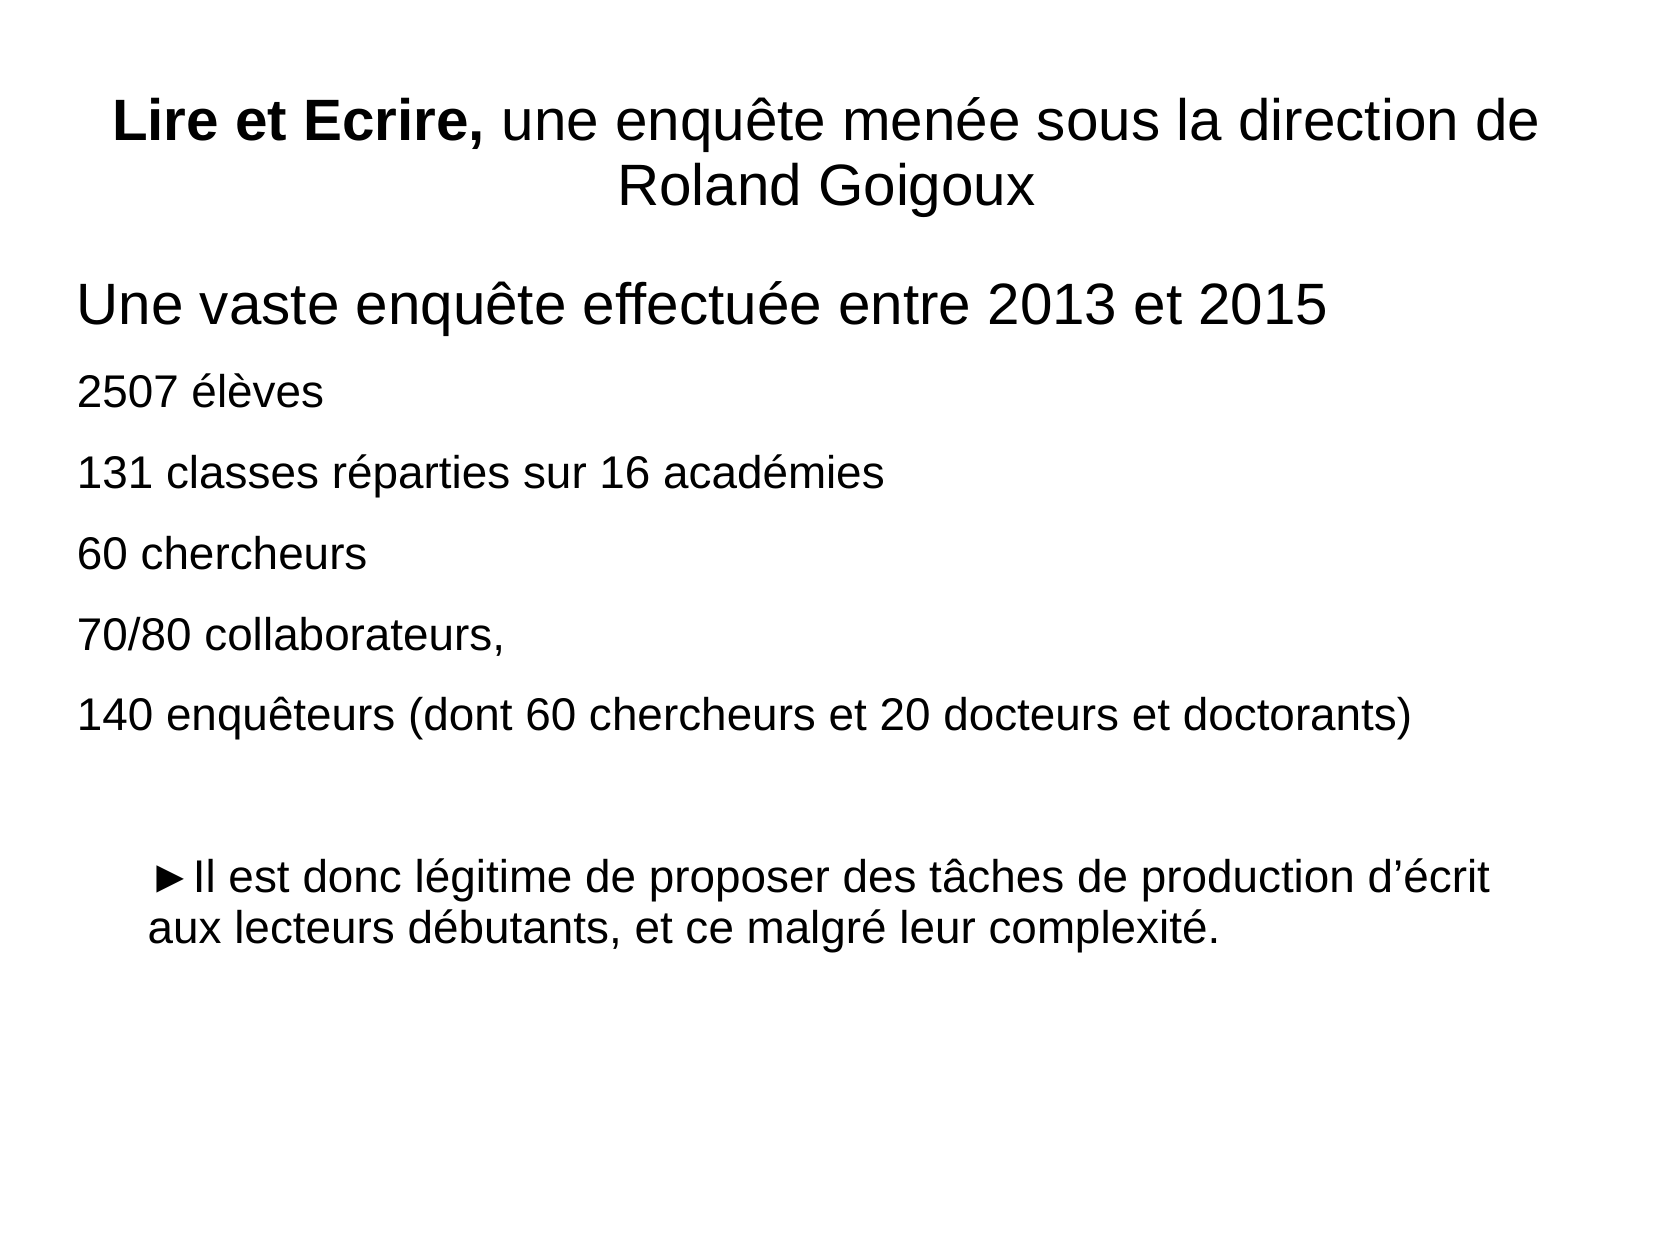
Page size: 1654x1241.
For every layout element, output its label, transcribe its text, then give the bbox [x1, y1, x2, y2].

title Lire et Ecrire, une enquête menée sous la direction de Roland Goigoux [82, 49, 1571, 257]
list Une vaste enquête effectuée entre 2013 et 2015 2507 élèves 131 classes réparties sur 16 académies 60 chercheurs 70/80 collaborateurs, 140 enquêteurs (dont 60 chercheurs et 20 docteurs et doctorants) ►Il est donc légitime de proposer des tâches de production d’écrit aux lecteurs débutants, et ce malgré leur complexité. [76, 177, 1565, 996]
